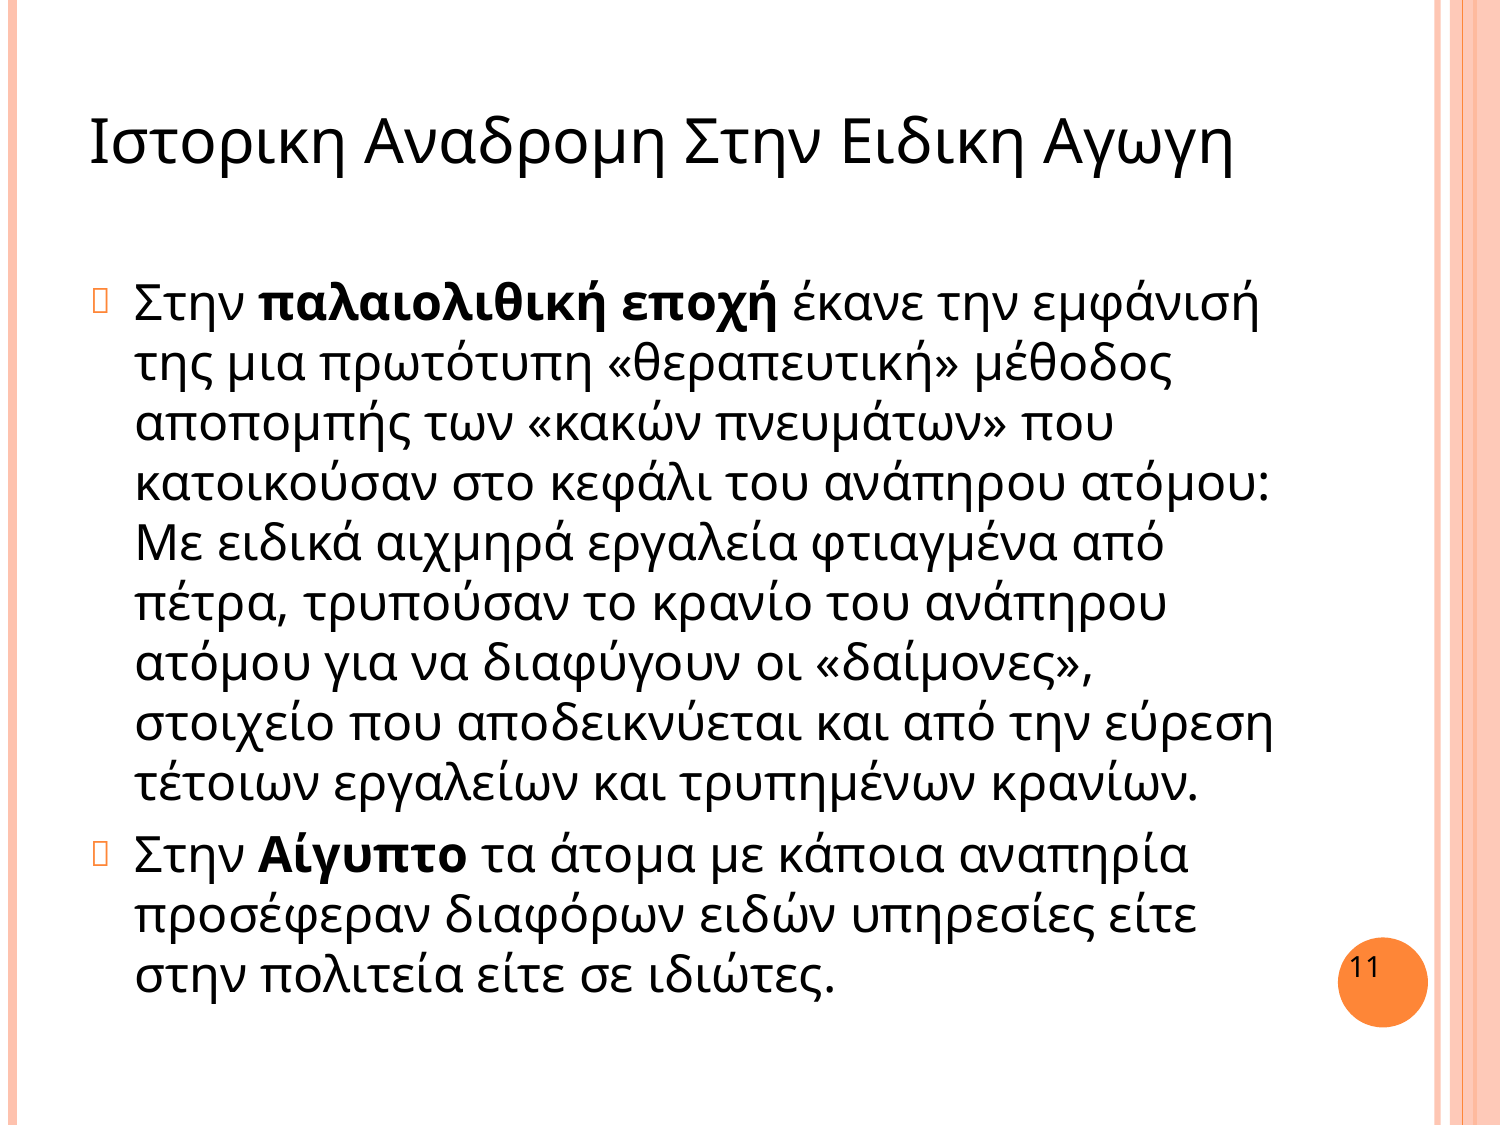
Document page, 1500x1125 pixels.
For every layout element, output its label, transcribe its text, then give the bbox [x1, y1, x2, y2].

list Στην παλαιολιθική εποχή έκανε την εμφάνισή της μια πρωτότυπη «θεραπευτική» μέθοδος αποπομπής των «κακών πνευμάτων» που κατοικούσαν στο κεφάλι του ανάπηρου ατόμου: Με ειδικά αιχμηρά εργαλεία φτιαγμένα από πέτρα, τρυπούσαν το κρανίο του ανάπηρου ατόμου για να διαφύγουν οι «δαίμονες», στοιχείο που αποδεικνύεται και από την εύρεση τέτοιων εργαλείων και τρυπημένων κρανίων. Στην Αίγυπτο τα άτομα με κάποια αναπηρία προσέφεραν διαφόρων ειδών υπηρεσίες είτε στην πολιτεία είτε σε ιδιώτες. [75, 262, 1300, 1062]
title Ιστορικη Αναδρομη Στην Ειδικη Αγωγη [75, 45, 1300, 233]
slide_number <αριθμός> [1333, 940, 1434, 1027]
